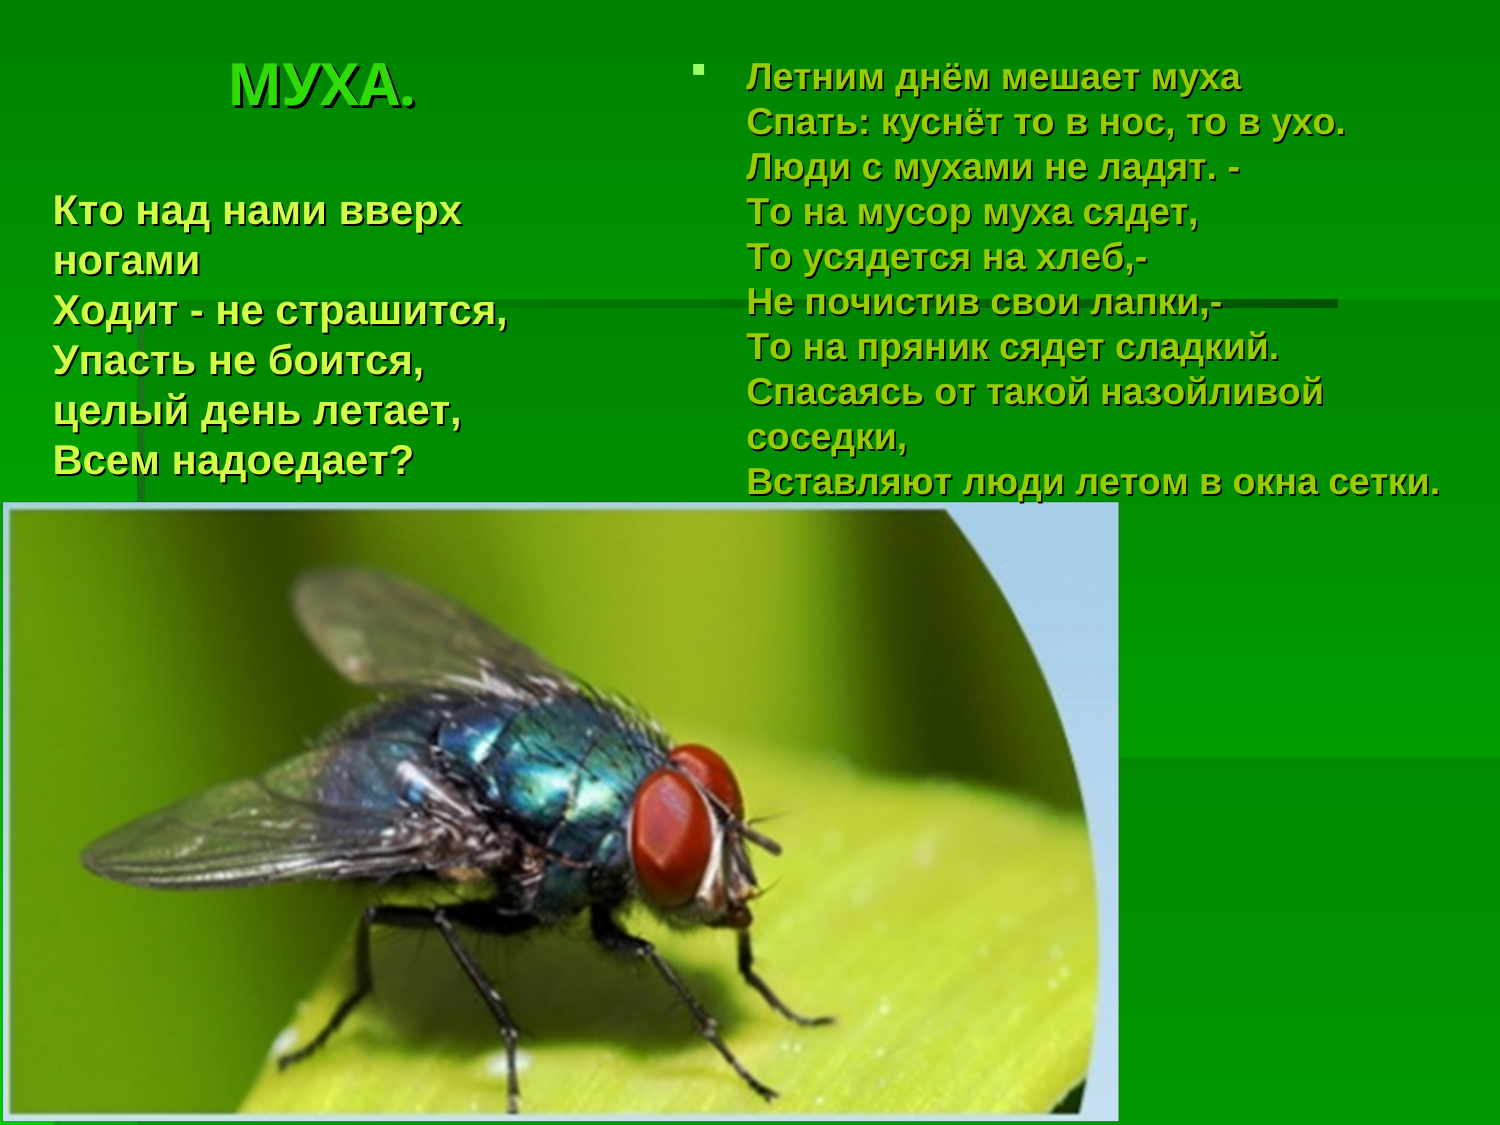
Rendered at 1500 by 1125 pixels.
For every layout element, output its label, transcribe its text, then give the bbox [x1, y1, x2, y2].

picture [0, 499, 1122, 1125]
list Кто над нами вверх ногами Ходит - не страшится, Упасть не боится, целый день летает, Всем надоедает? [37, 174, 569, 513]
title МУХА. [75, 44, 569, 125]
list Летним днём мешает муха Спать: куснёт то в нос, то в ухо. Люди с мухами не ладят. - То на мусор муха сядет, То усядется на хлеб,- Не почистив свои лапки,- То на пряник сядет сладкий. Спасаясь от такой назойливой соседки, Вставляют люди летом в окна сетки. [675, 44, 1500, 1005]
